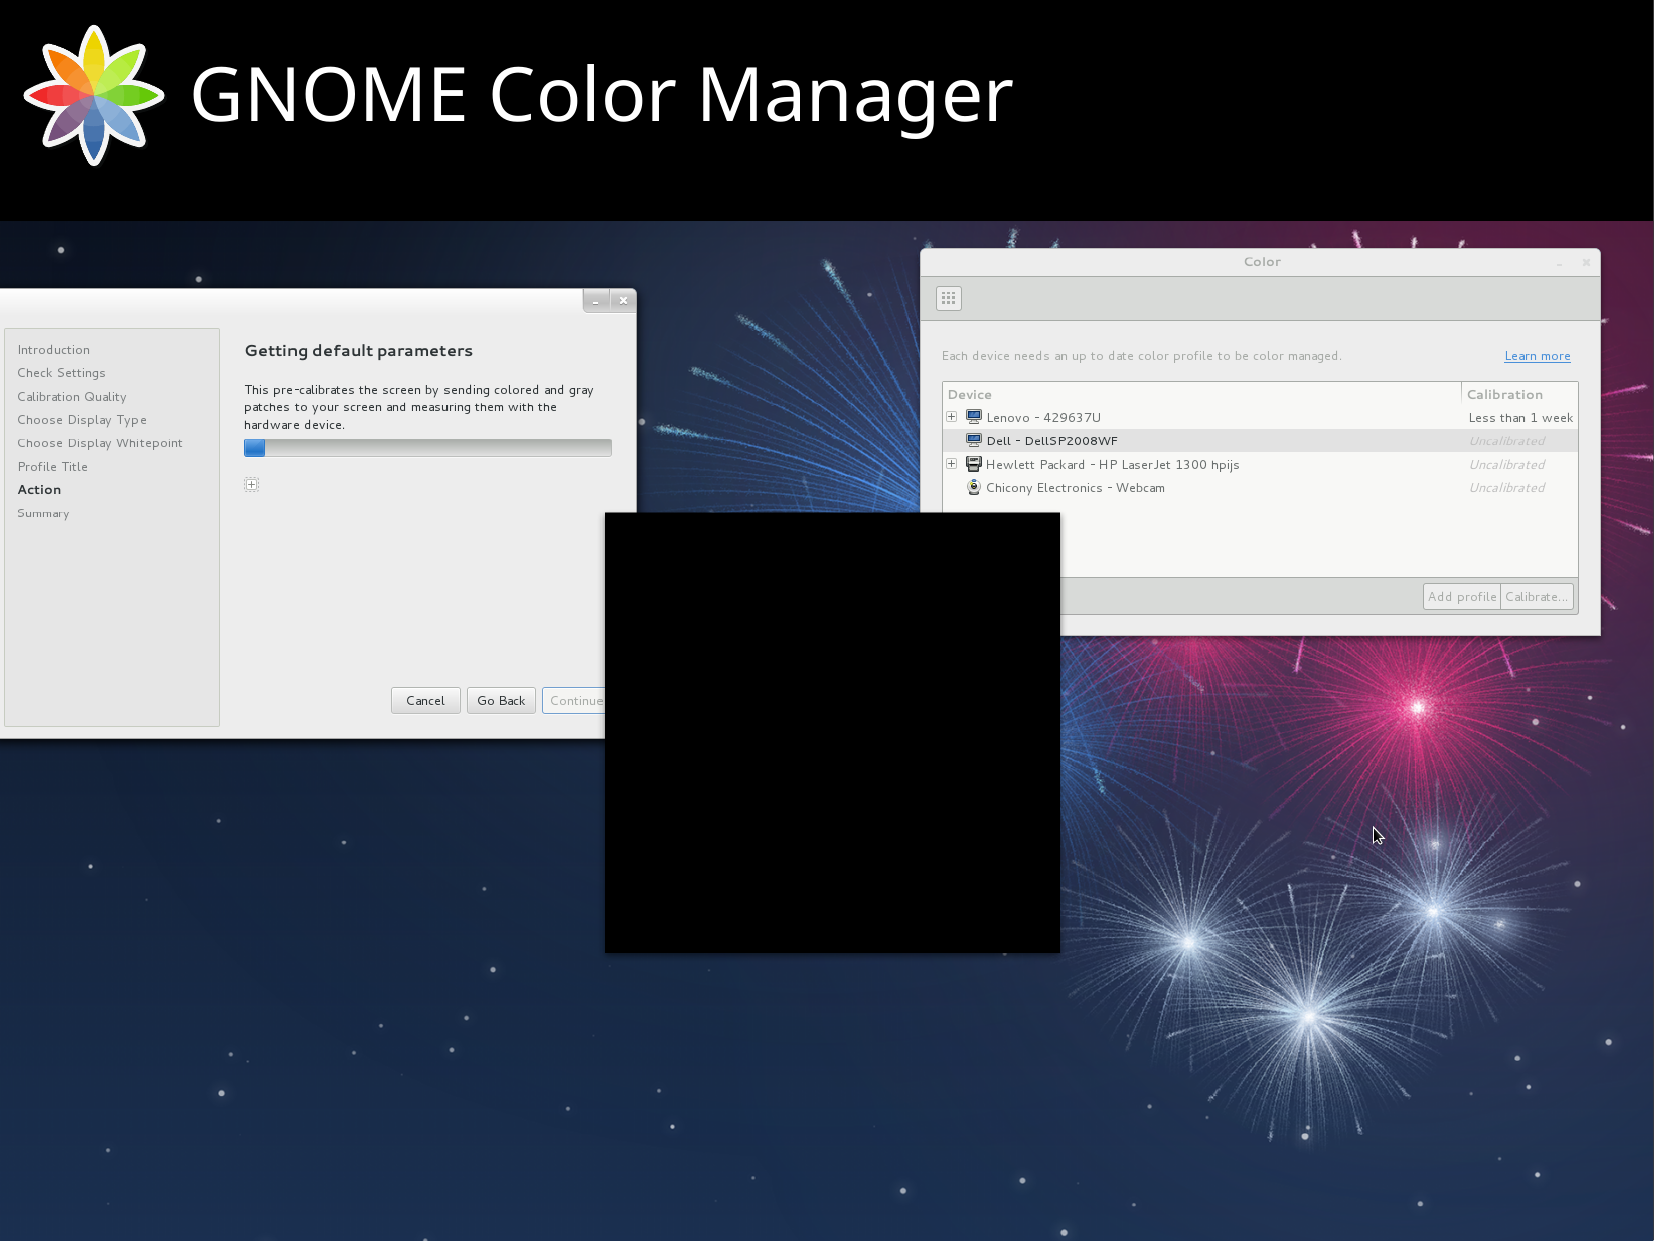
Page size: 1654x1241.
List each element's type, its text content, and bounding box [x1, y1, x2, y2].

text_box [0, 0, 1654, 221]
picture [0, 221, 1654, 1241]
picture [19, 19, 170, 170]
text_box GNOME Color Manager [174, 33, 1001, 149]
